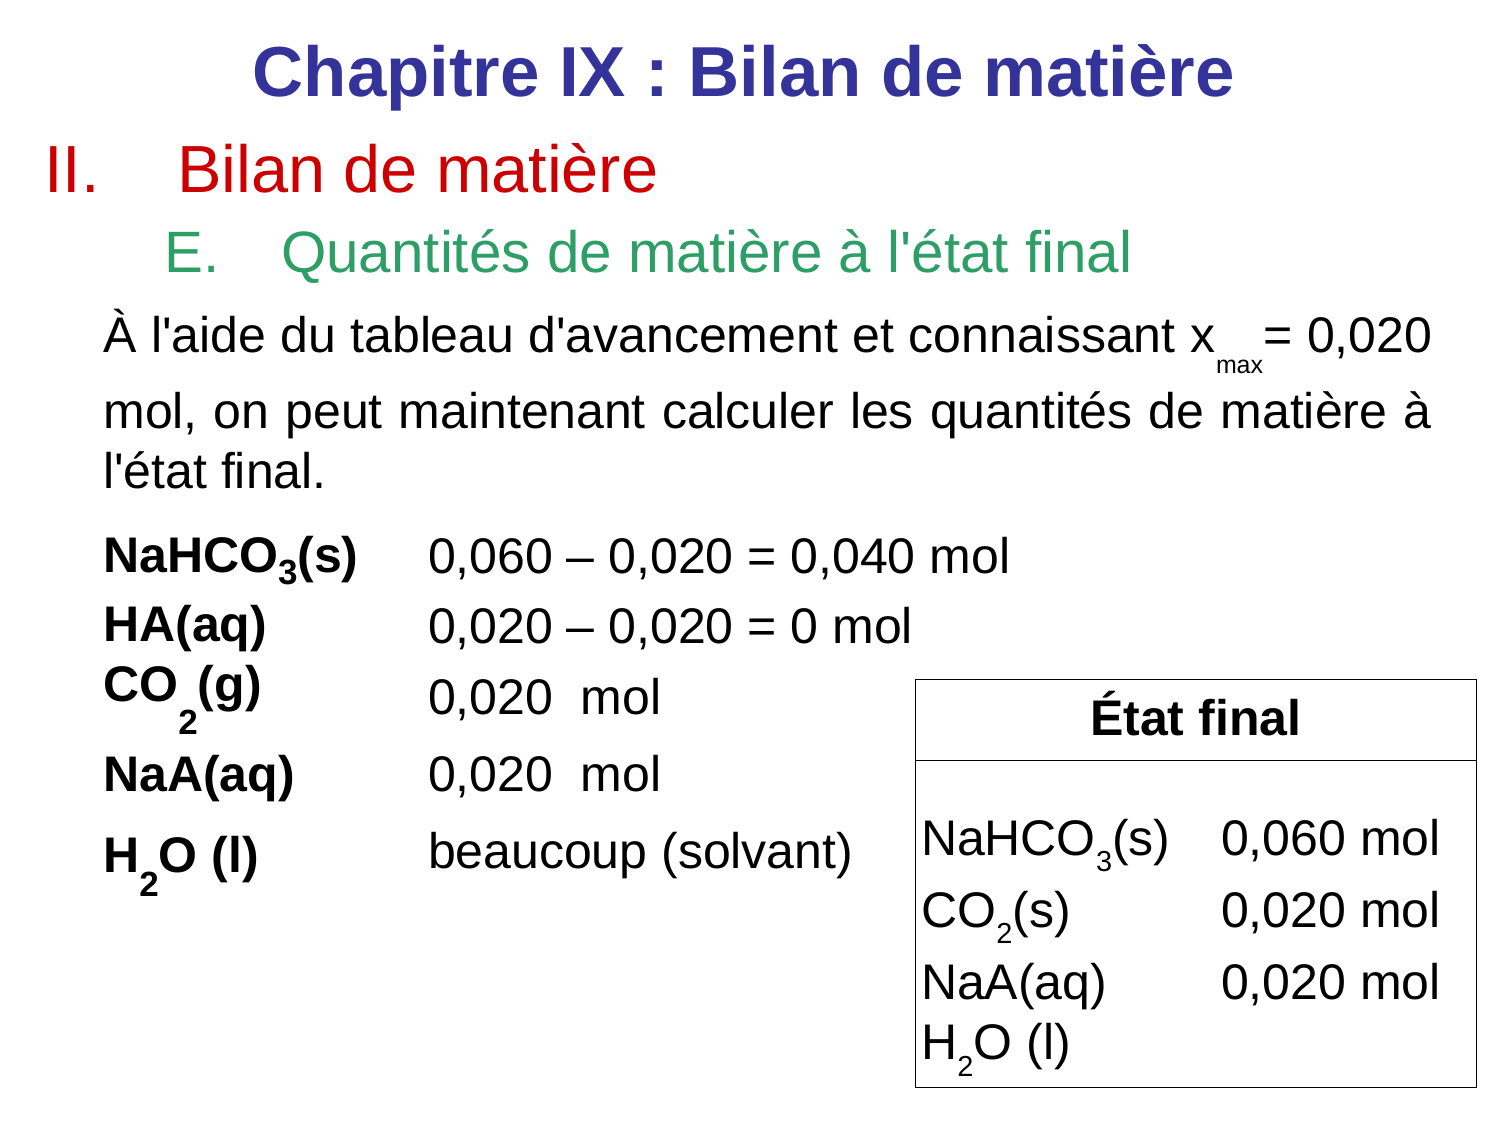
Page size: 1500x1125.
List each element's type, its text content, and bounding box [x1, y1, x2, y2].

text_box 0,020 mol [413, 734, 1026, 810]
text_box beaucoup (solvant) [413, 810, 1026, 886]
title Chapitre IX : Bilan de matière [5, 9, 1484, 135]
text_box II. Bilan de matière [29, 118, 1489, 210]
text_box NaHCO3(s) HA(aq) CO2(g) NaA(aq) H2O (l) [88, 514, 562, 983]
text_box État final NaHCO3(s) 0,060 mol CO2(s) 0,020 mol NaA(aq) 0,020 mol H2O (l) [915, 679, 1477, 760]
text_box État final NaHCO3(s) 0,060 mol CO2(s) 0,020 mol NaA(aq) 0,020 mol H2O (l) [915, 761, 1477, 1088]
text_box E. Quantités de matière à l'état final [74, 206, 1500, 313]
text_box 0,060 – 0,020 = 0,040 mol [413, 515, 1026, 586]
text_box 0,020 – 0,020 = 0 mol [413, 586, 1026, 657]
text_box 0,020 mol [413, 657, 1026, 733]
text_box À l'aide du tableau d'avancement et connaissant xmax= 0,020 mol, on peut maintenant calculer les quantités de matière à l'état final. [88, 295, 1447, 507]
